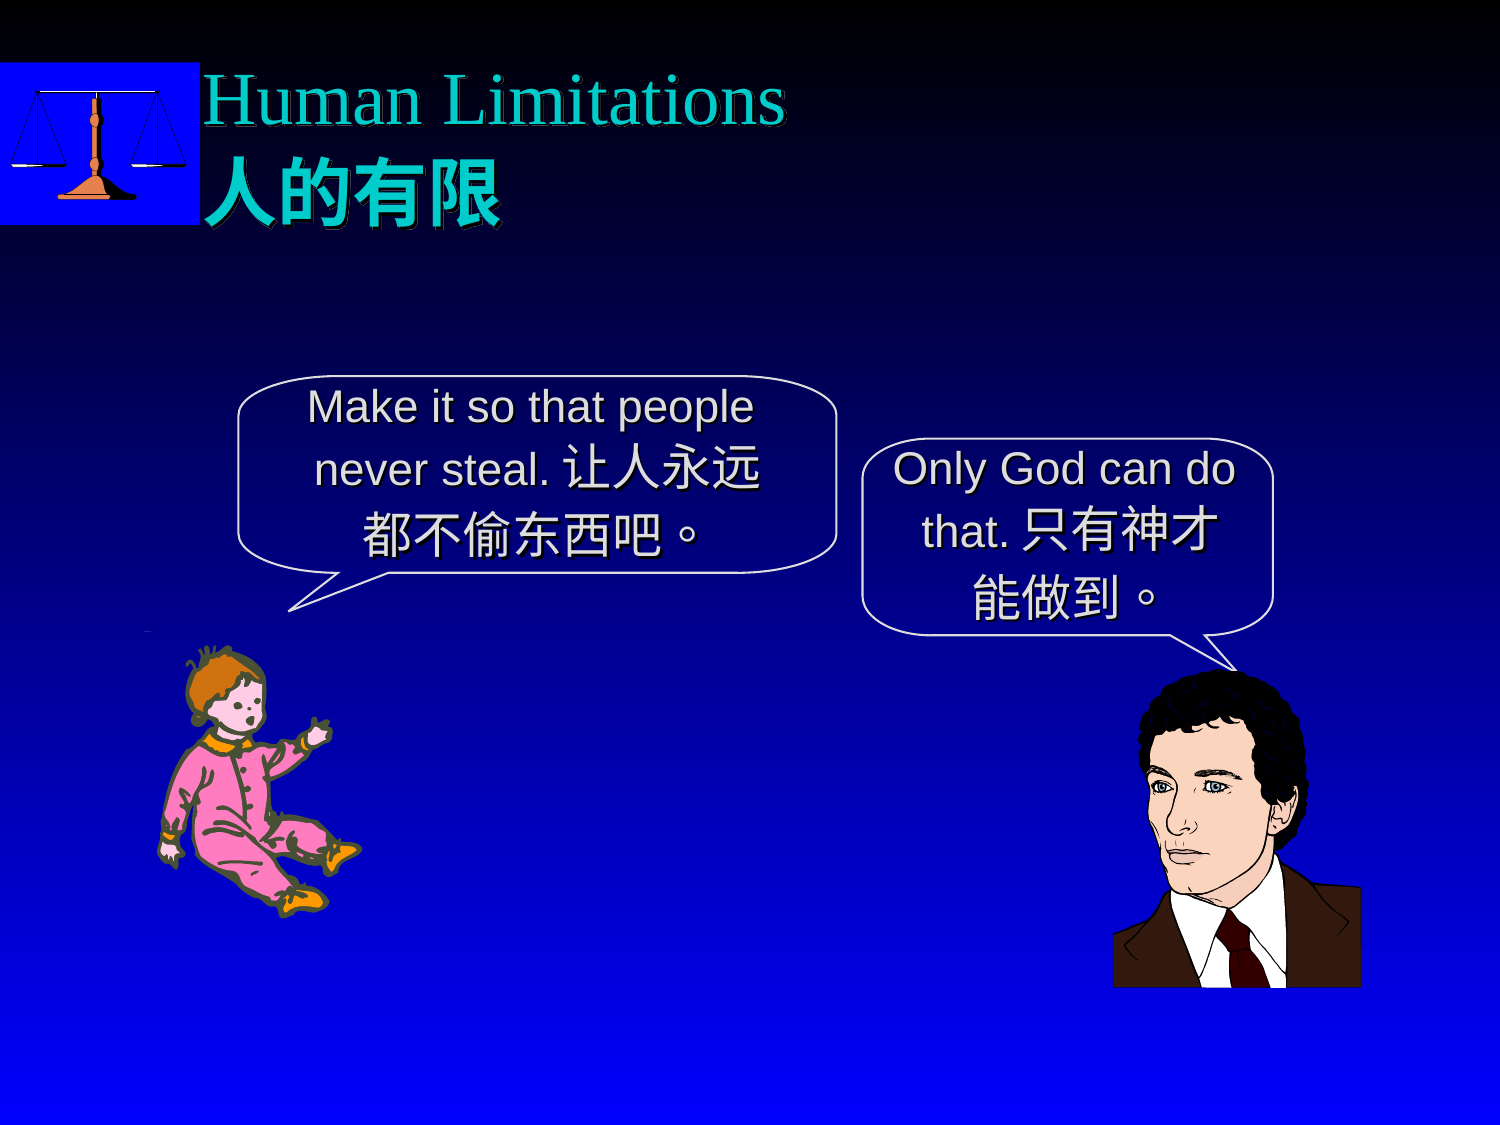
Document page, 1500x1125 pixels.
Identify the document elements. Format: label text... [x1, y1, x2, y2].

picture [1112, 668, 1361, 988]
text_box Only God can do that.只有神才 能做到。 [862, 438, 1273, 668]
text_box Make it so that people never steal.让人永远 都不偷东西吧。 [238, 376, 837, 612]
chart [144, 631, 363, 919]
title Human Limitations 人的有限 [187, 56, 1463, 244]
